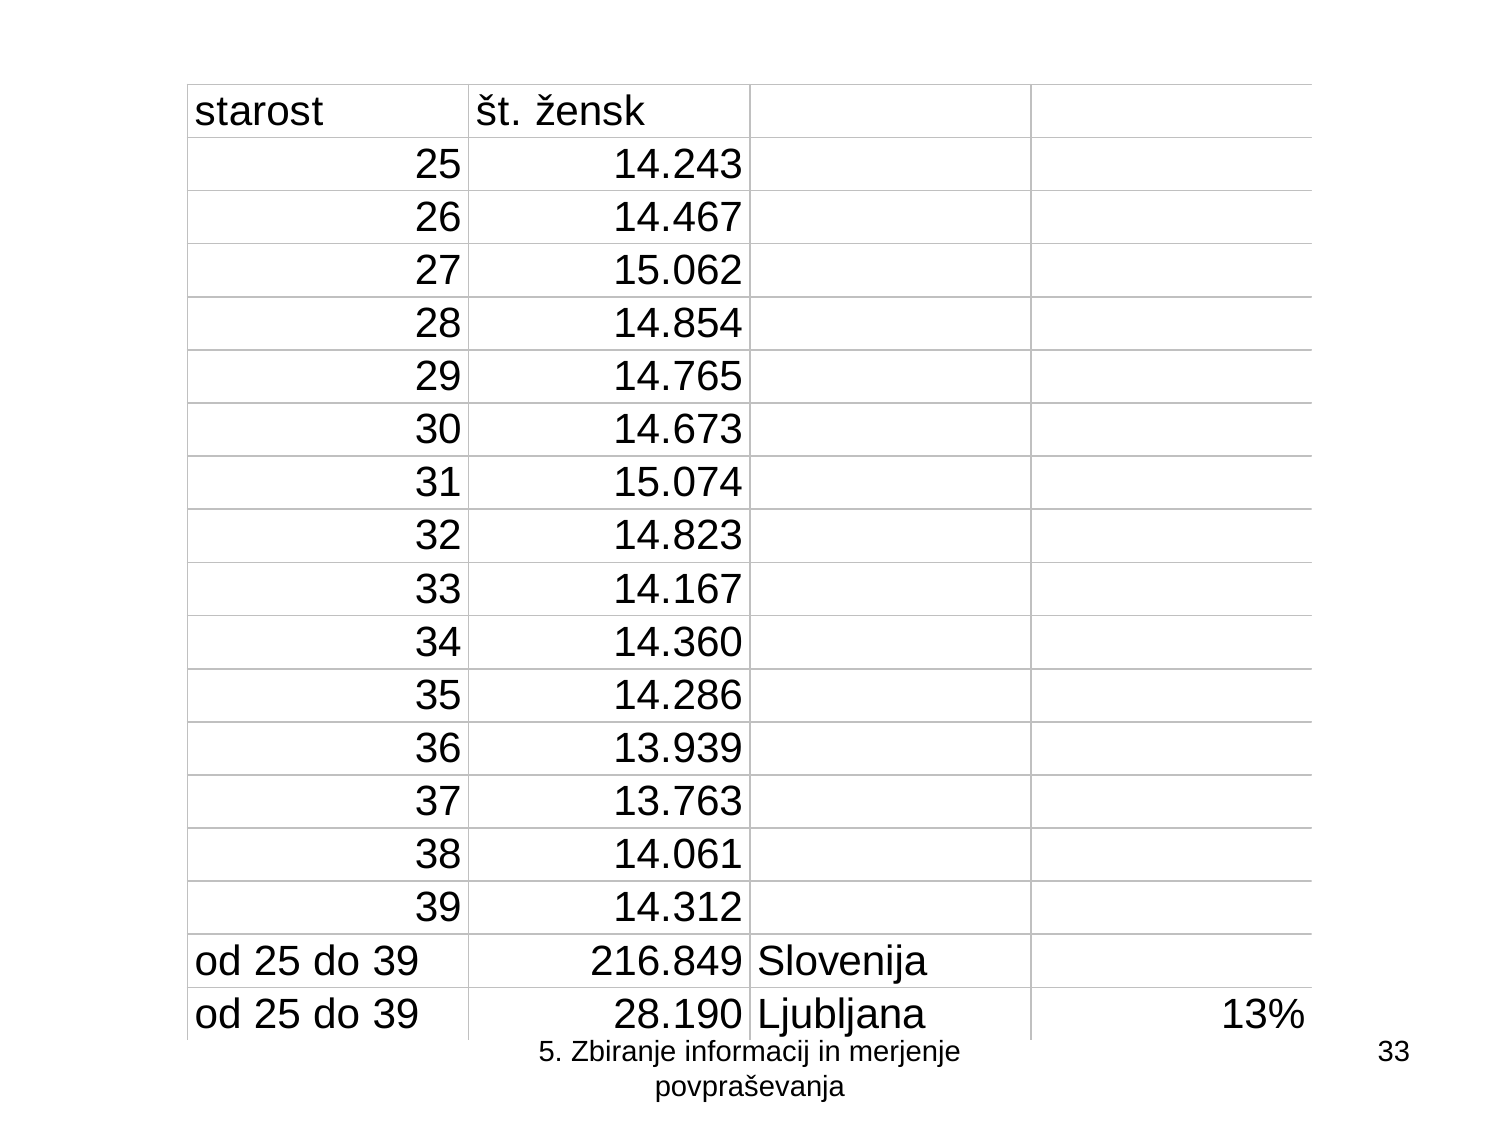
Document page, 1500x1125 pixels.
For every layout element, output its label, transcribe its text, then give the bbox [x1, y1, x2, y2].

chart [186, 83, 1314, 1042]
text_box <number> [1074, 1024, 1426, 1103]
text_box 5. Zbiranje informacij in merjenje povpraševanja [512, 1042, 988, 1103]
